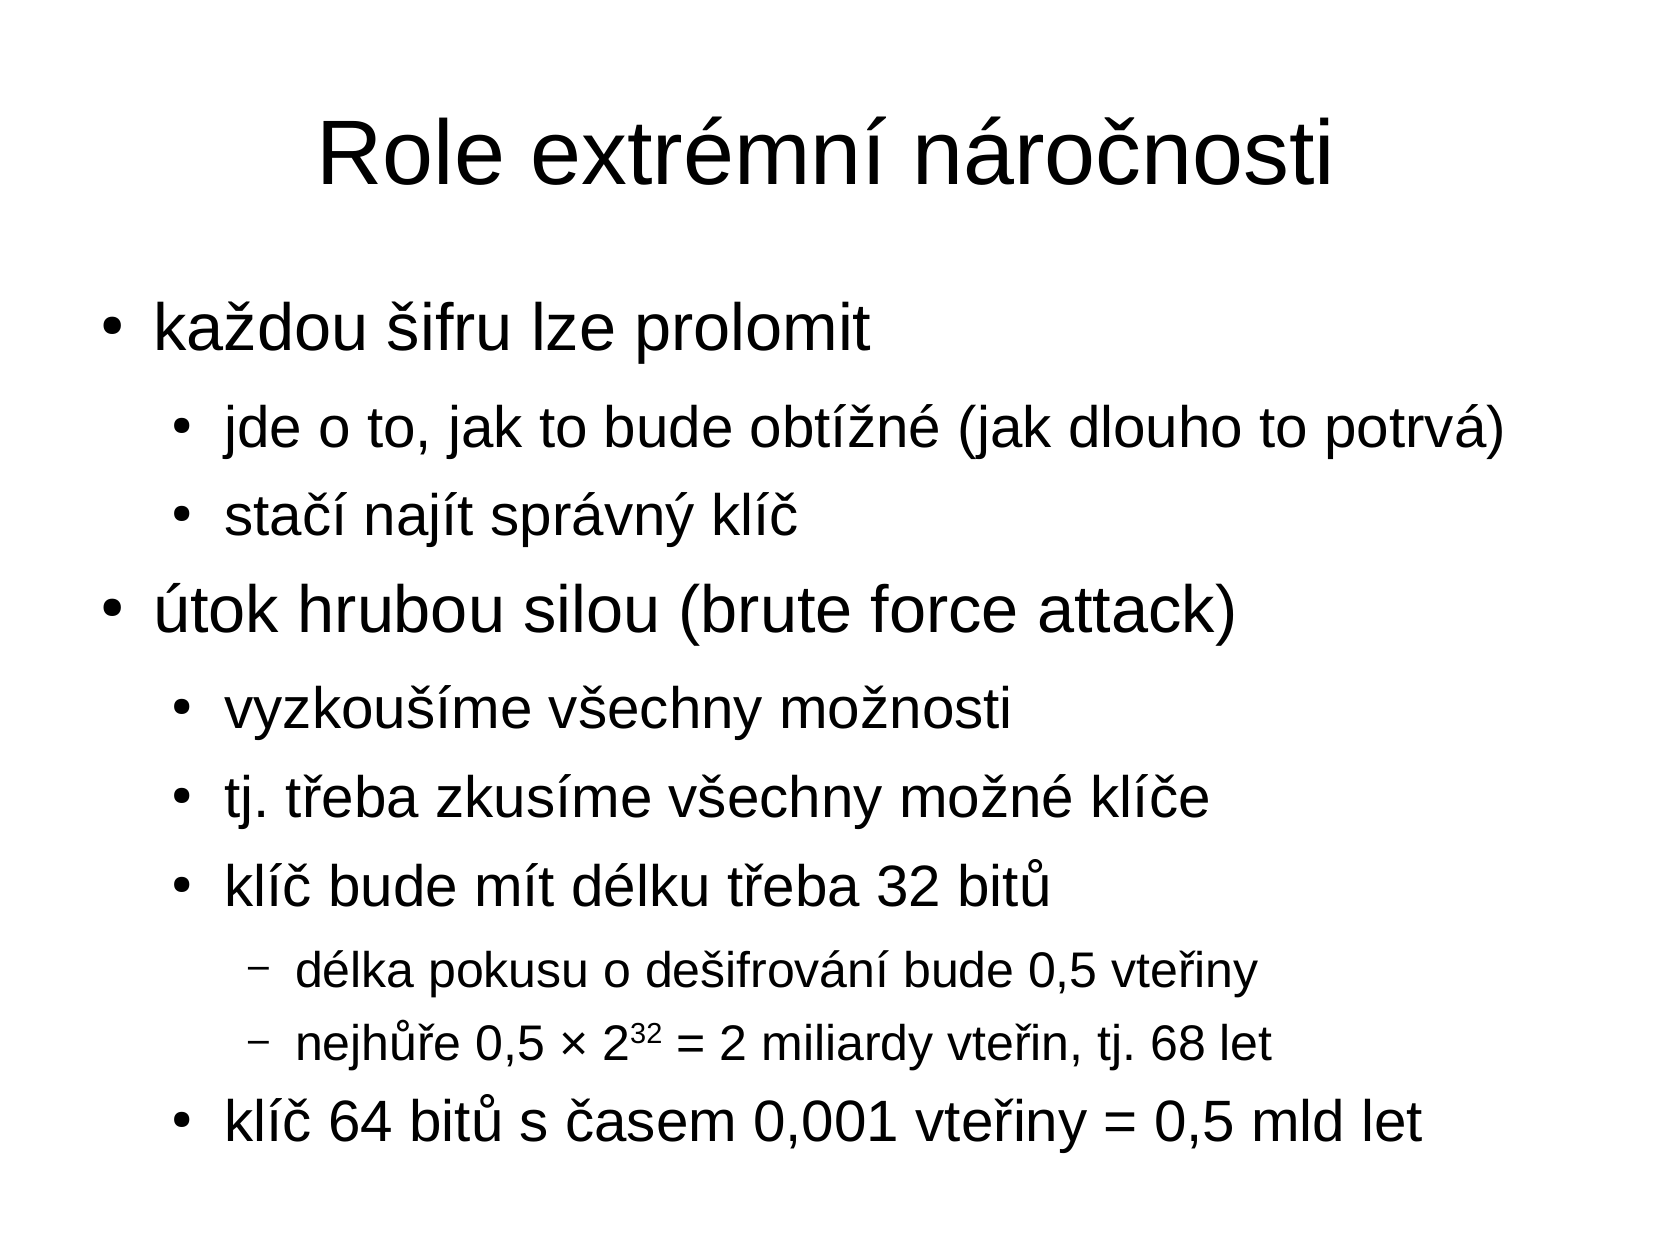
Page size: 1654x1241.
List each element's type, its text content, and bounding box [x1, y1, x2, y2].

list každou šifru lze prolomit jde o to, jak to bude obtížné (jak dlouho to potrvá) stačí najít správný klíč útok hrubou silou (brute force attack) vyzkoušíme všechny možnosti tj. třeba zkusíme všechny možné klíče klíč bude mít délku třeba 32 bitů délka pokusu o dešifrování bude 0,5 vteřiny nejhůře 0,5 × 232 = 2 miliardy vteřin, tj. 68 let klíč 64 bitů s časem 0,001 vteřiny = 0,5 mld let [82, 290, 1571, 1156]
title Role extrémní náročnosti [82, 49, 1571, 257]
